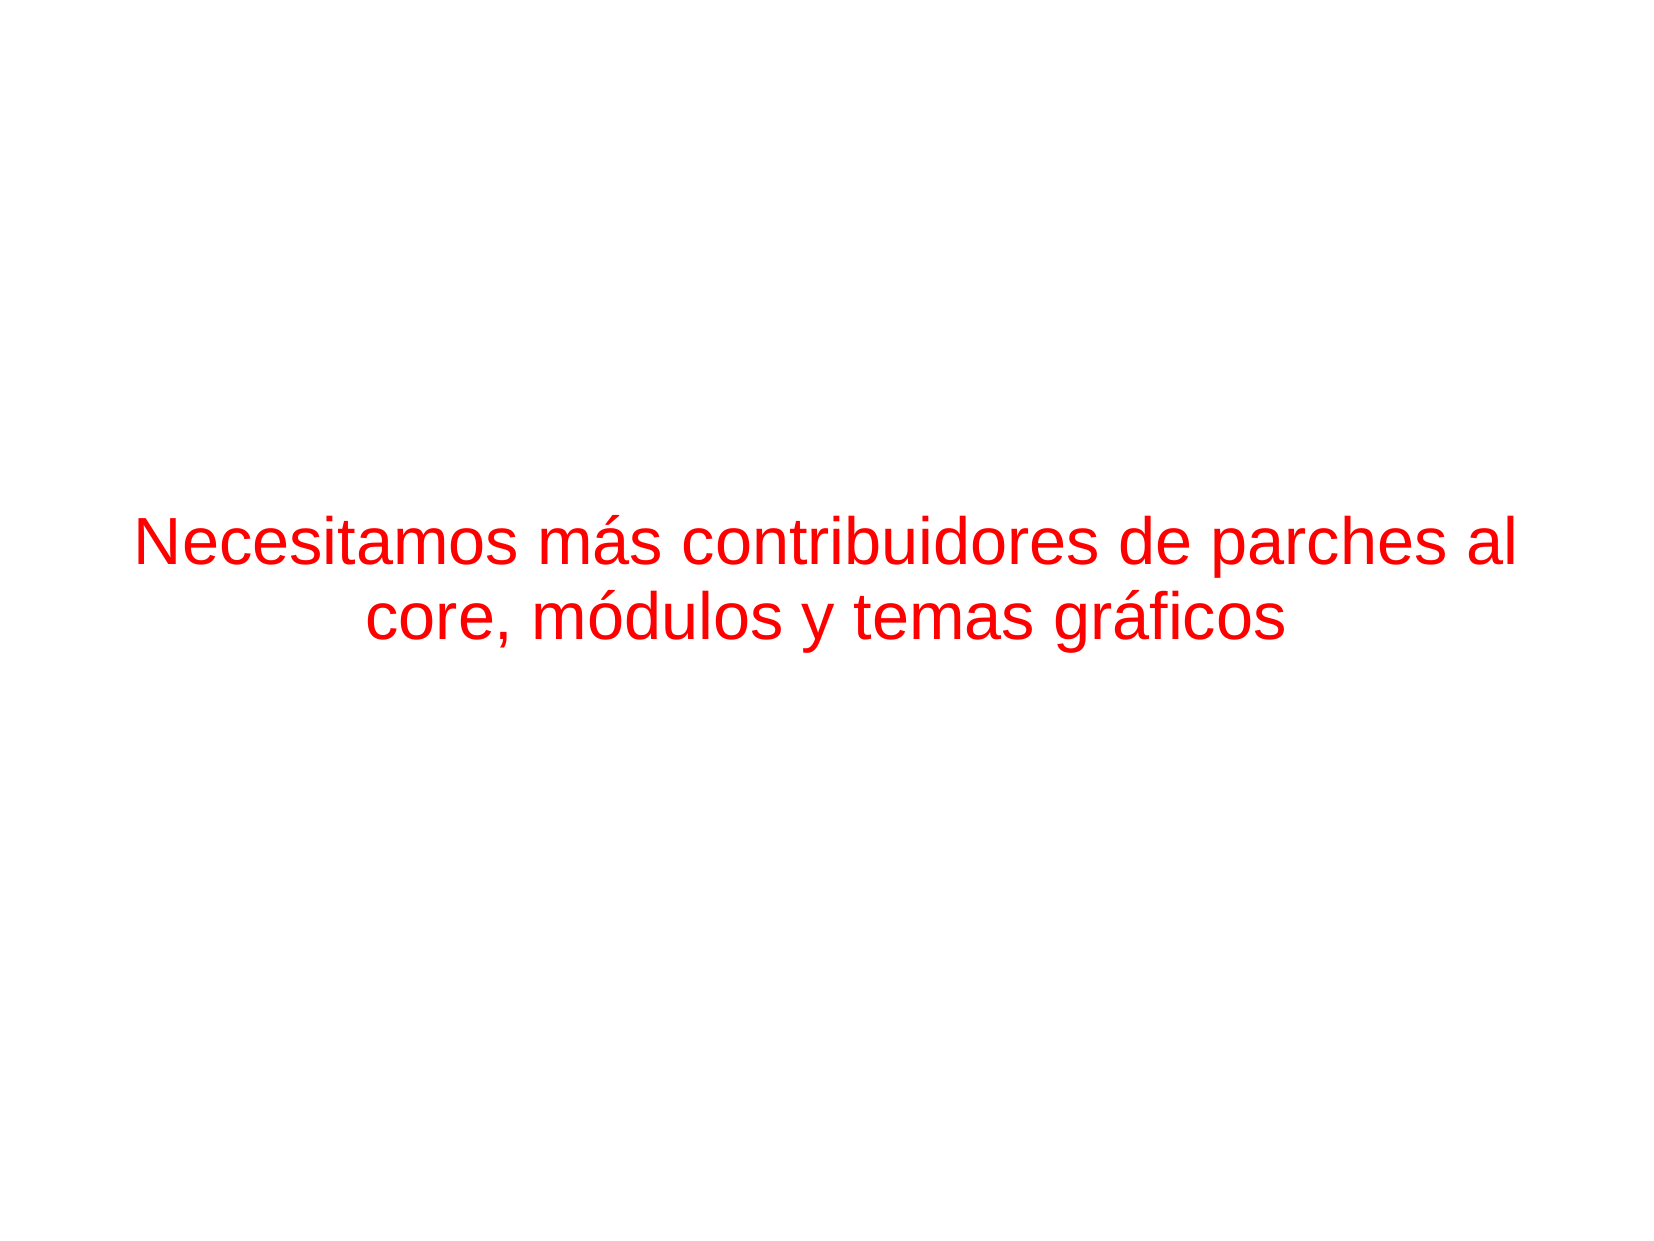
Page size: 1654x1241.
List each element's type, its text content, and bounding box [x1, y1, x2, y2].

subtitle Necesitamos más contribuidores de parches al core, módulos y temas gráficos [82, 49, 1571, 1109]
